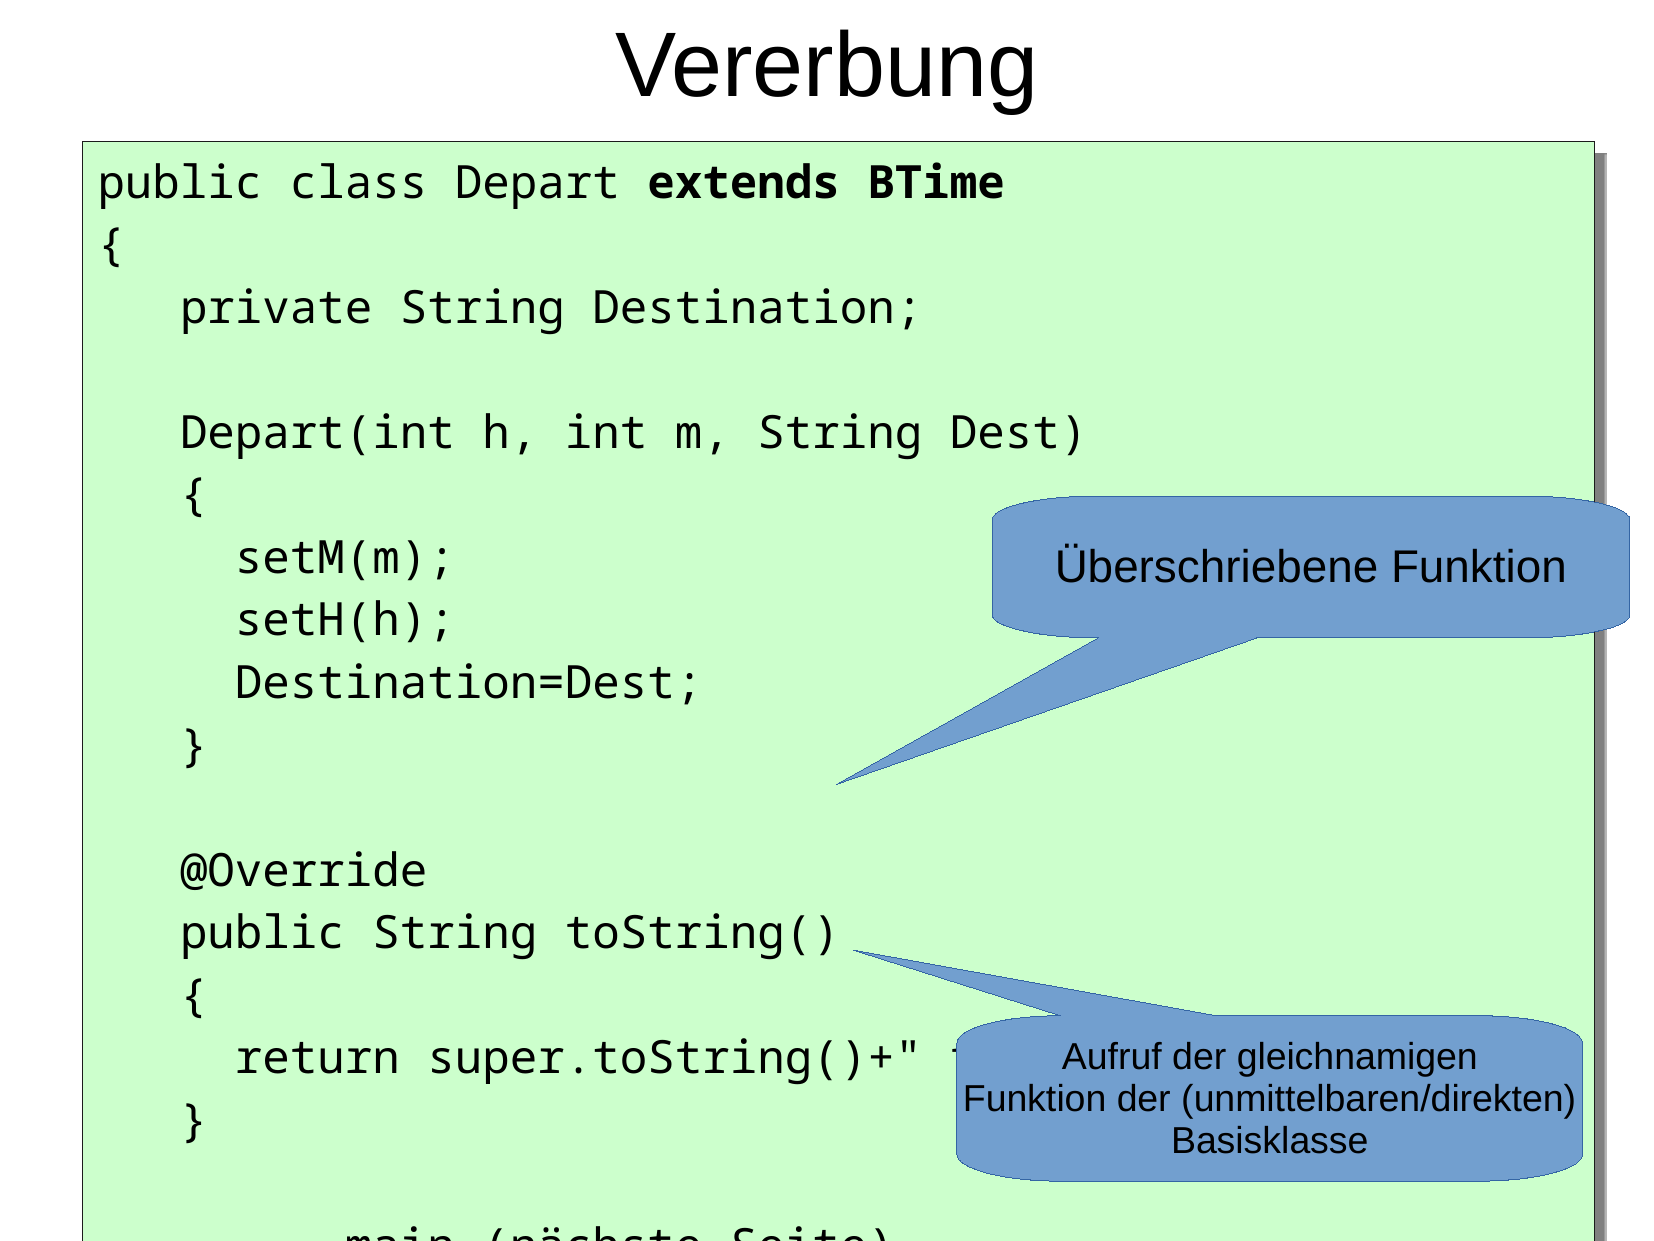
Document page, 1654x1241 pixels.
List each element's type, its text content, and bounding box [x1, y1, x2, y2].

text_box Überschriebene Funktion [836, 496, 1630, 785]
text_box public class Depart extends BTime { private String Destination; Depart(int h, int m, String Dest) { setM(m); setH(h); Destination=Dest; } @Override public String toString() { return super.toString()+" to "+Destination; } . . . main (nächste Seite) } [82, 141, 1595, 1205]
title Vererbung [82, 0, 1571, 141]
text_box Aufruf der gleichnamigen Funktion der (unmittelbaren/direkten) Basisklasse [853, 950, 1583, 1182]
